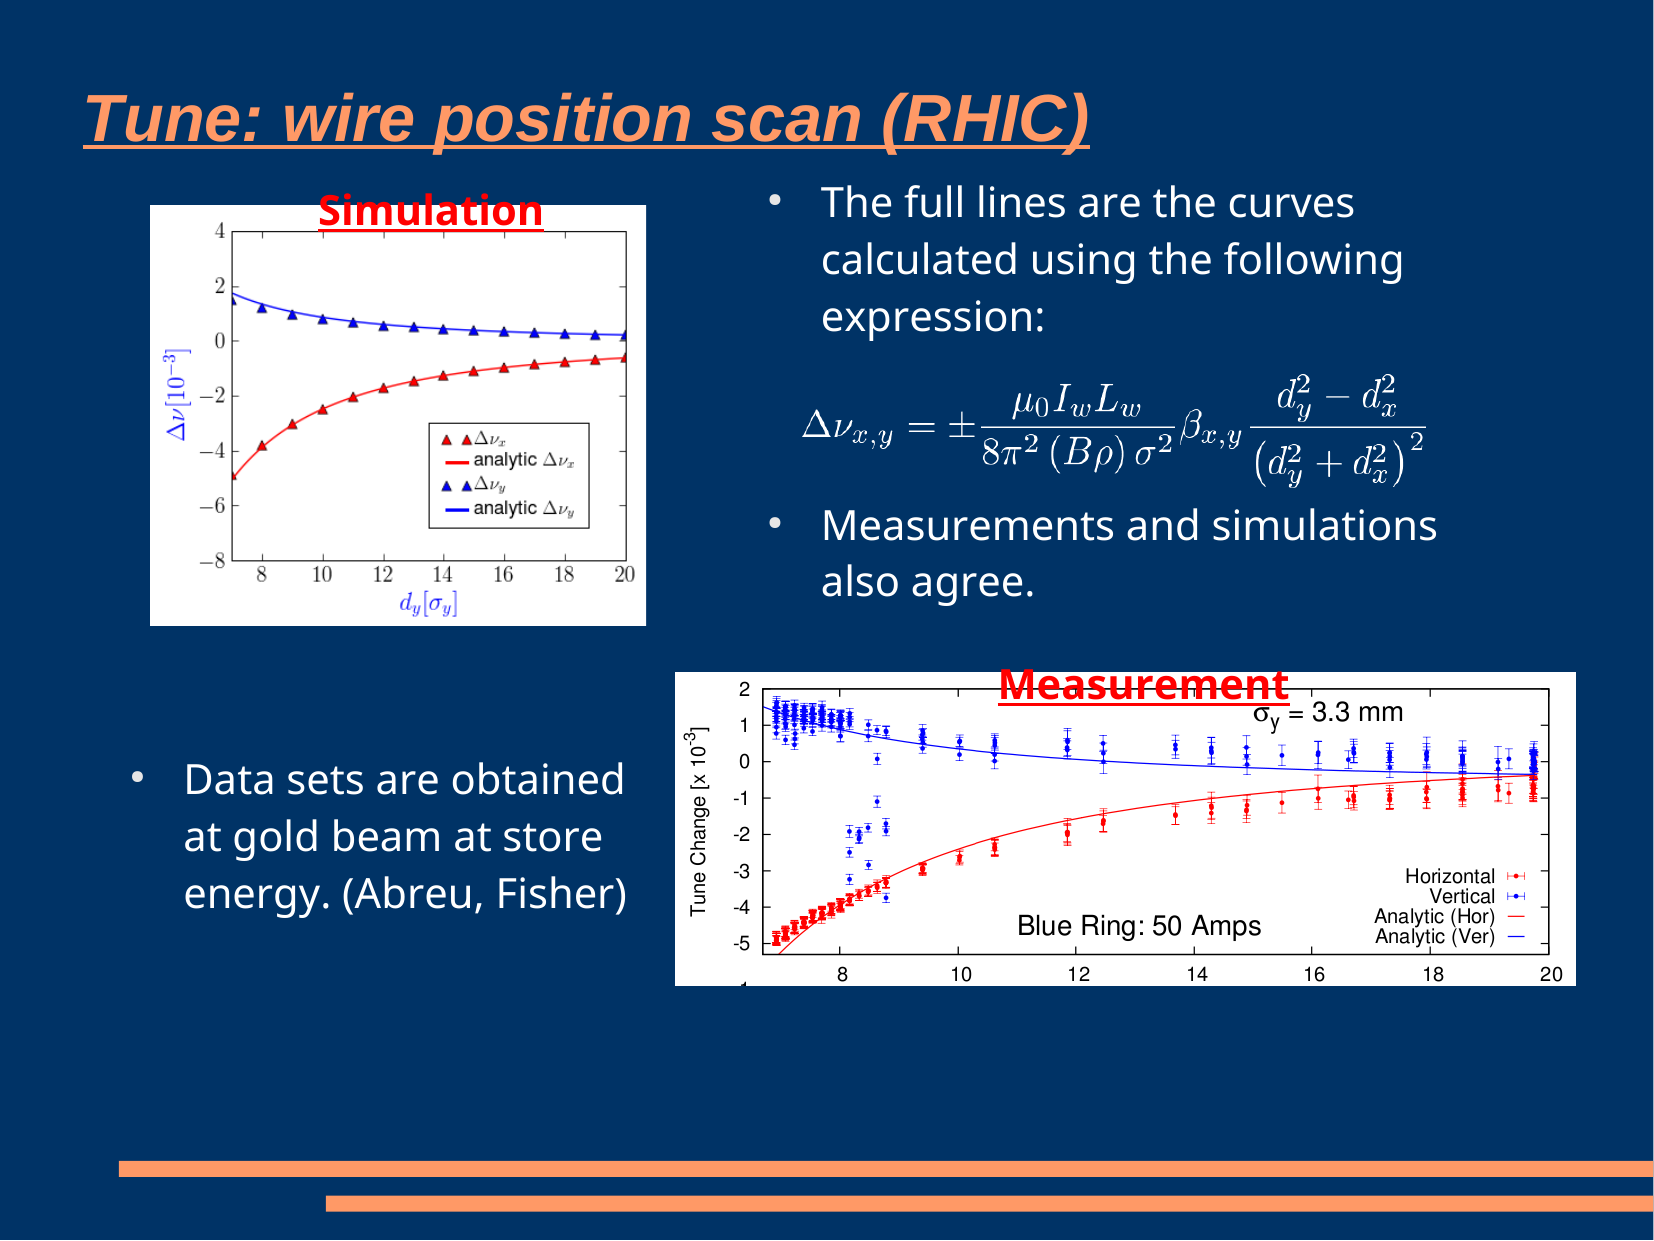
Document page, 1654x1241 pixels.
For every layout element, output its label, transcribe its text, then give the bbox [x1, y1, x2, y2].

list Simulation [262, 181, 601, 263]
list The full lines are the curves calculated using the following expression: Measurements and simulations also agree. [750, 172, 1459, 618]
picture [802, 374, 1426, 488]
list Measurement [975, 655, 1313, 737]
title Tune: wire position scan (RHIC) [82, 49, 1571, 188]
picture [675, 672, 1576, 986]
list Data sets are obtained at gold beam at store energy. (Abreu, Fisher) [112, 750, 672, 925]
picture [150, 205, 647, 626]
